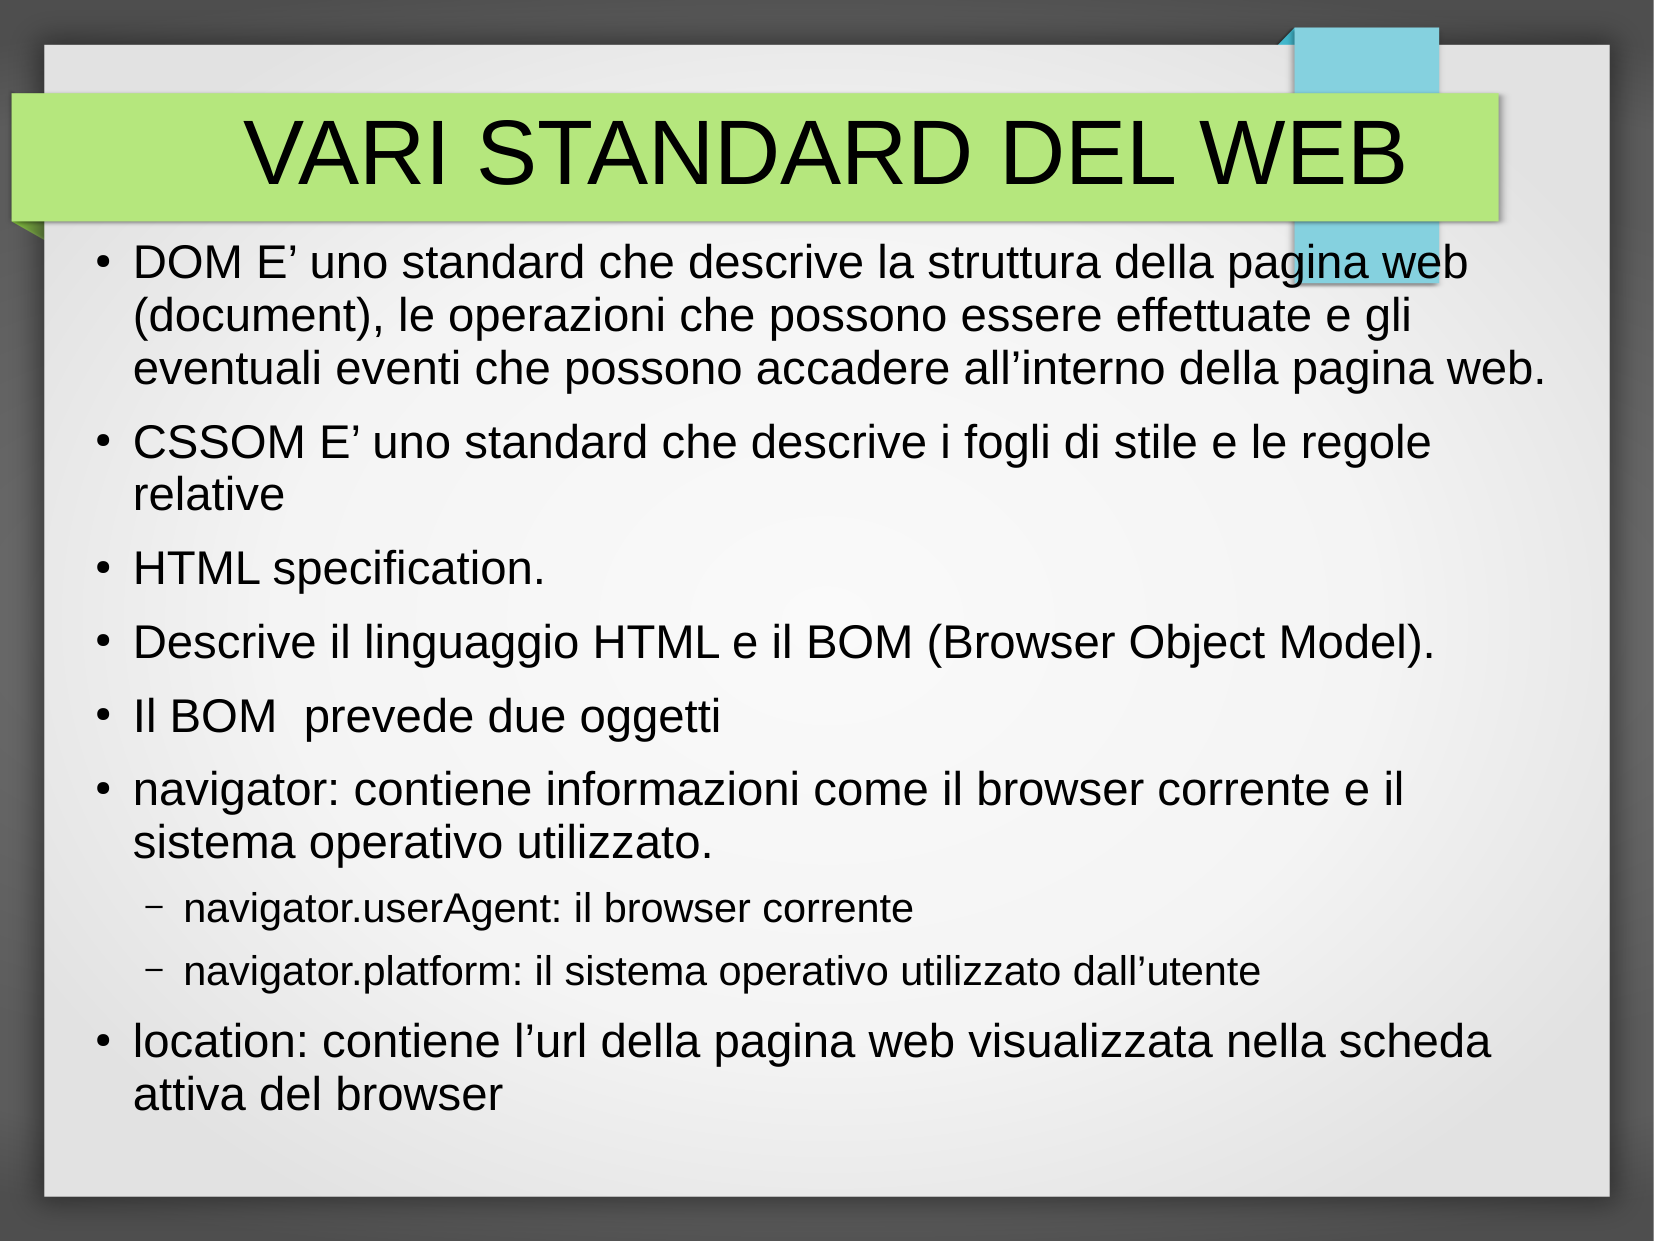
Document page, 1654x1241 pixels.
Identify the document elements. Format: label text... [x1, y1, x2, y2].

picture [0, 0, 1654, 1241]
title VARI STANDARD DEL WEB [82, 49, 1571, 236]
list DOM E’ uno standard che descrive la struttura della pagina web (document), le operazioni che possono essere effettuate e gli eventuali eventi che possono accadere all’interno della pagina web. CSSOM E’ uno standard che descrive i fogli di stile e le regole relative HTML specification. Descrive il linguaggio HTML e il BOM (Browser Object Model). Il BOM prevede due oggetti navigator: contiene informazioni come il browser corrente e il sistema operativo utilizzato. navigator.userAgent: il browser corrente navigator.platform: il sistema operativo utilizzato dall’utente location: contiene l’url della pagina web visualizzata nella scheda attiva del browser [82, 236, 1571, 1182]
